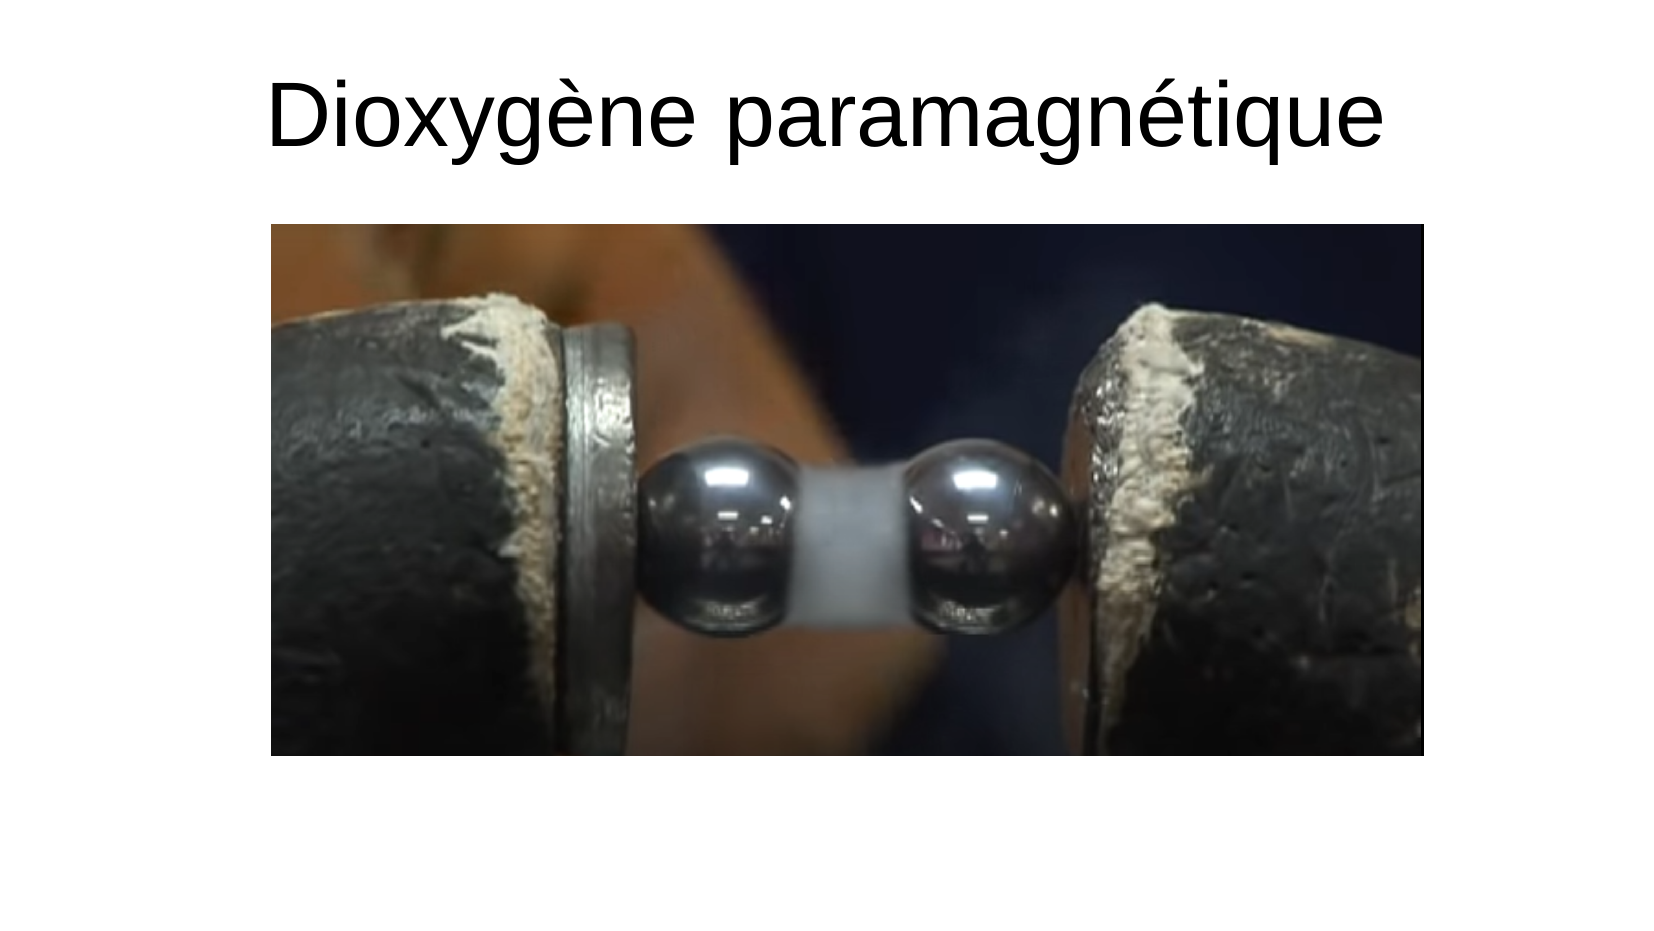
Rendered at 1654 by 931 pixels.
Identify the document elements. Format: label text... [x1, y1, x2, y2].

title Dioxygène paramagnétique [82, 37, 1571, 193]
picture [271, 224, 1424, 756]
